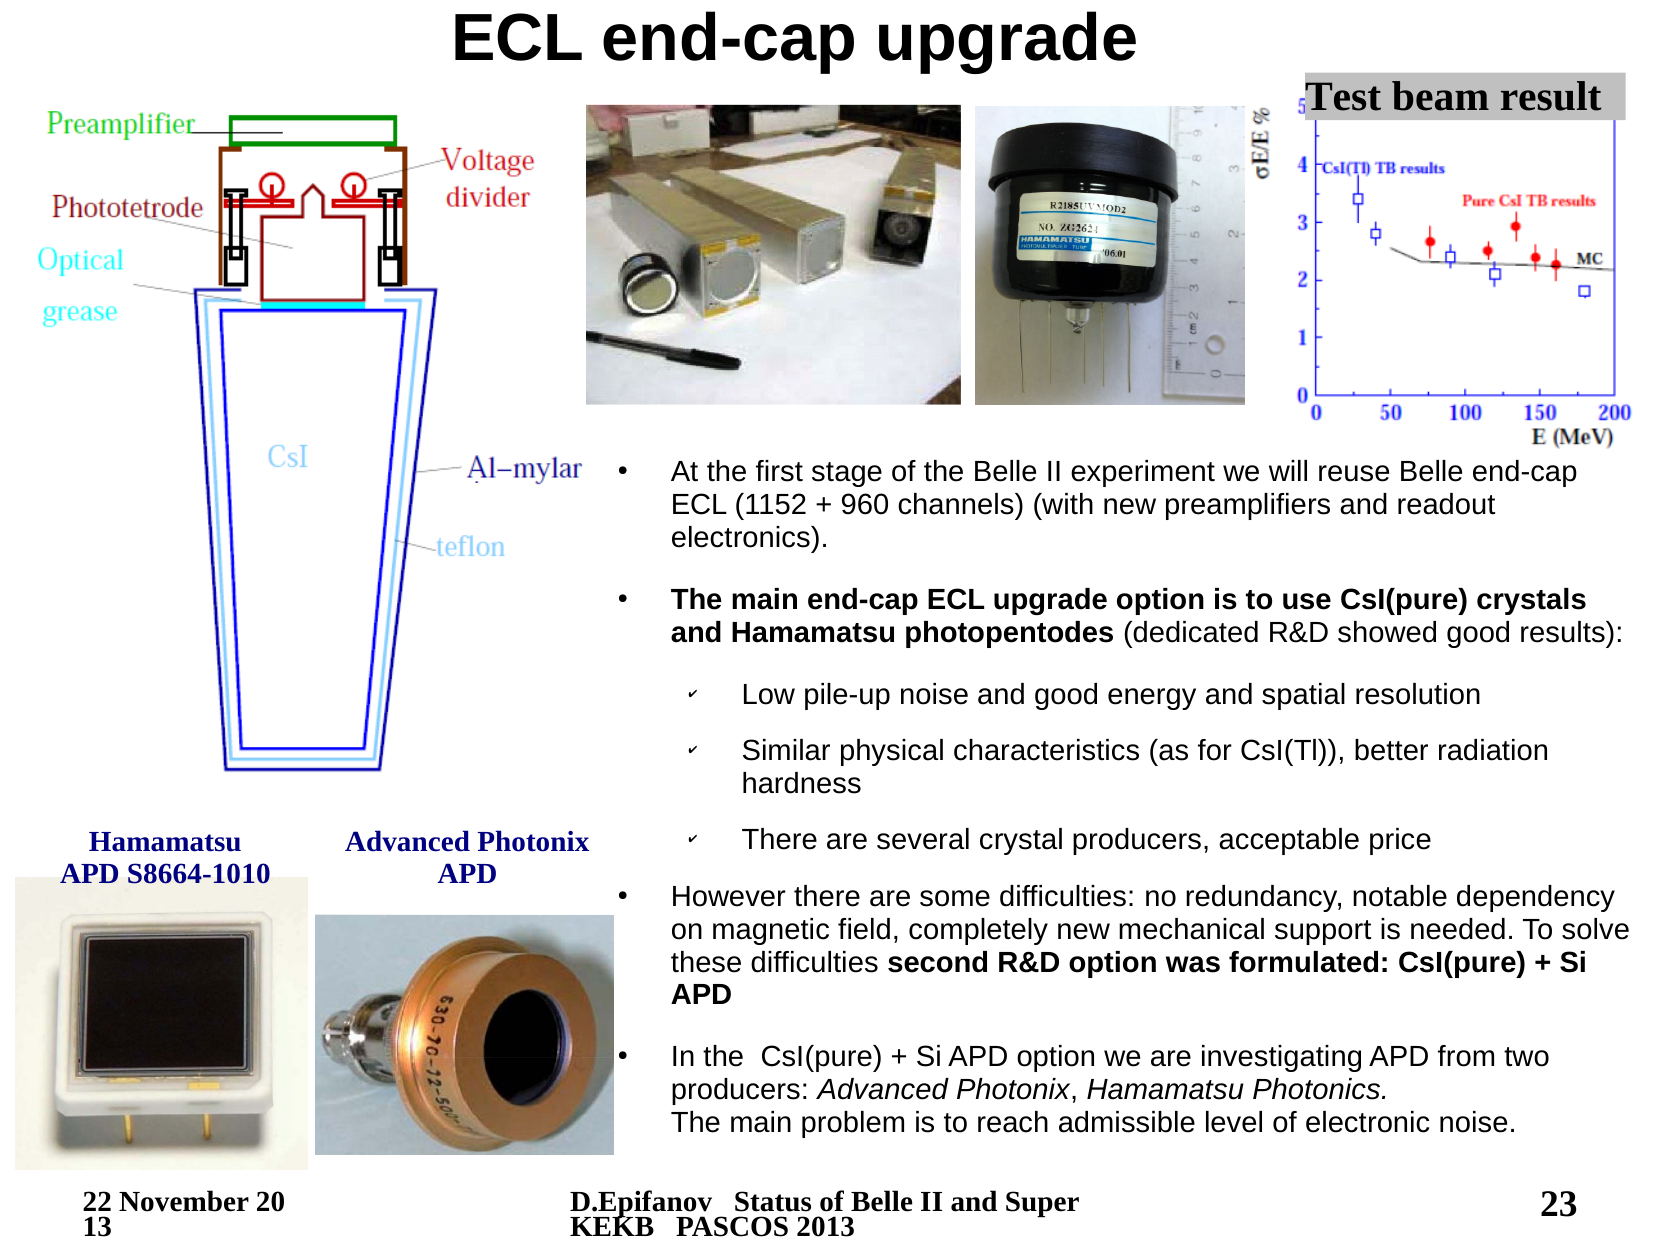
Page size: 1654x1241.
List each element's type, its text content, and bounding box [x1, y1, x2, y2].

picture [315, 914, 616, 1156]
picture [975, 89, 1636, 451]
list At the first stage of the Belle II experiment we will reuse Belle end-cap ECL (1152 + 960 channels) (with new preamplifiers and readout electronics). The main end-cap ECL upgrade option is to use CsI(pure) crystals and Hamamatsu photopentodes (dedicated R&D showed good results): Low pile-up noise and good energy and spatial resolution Similar physical characteristics (as for CsI(Tl)), better radiation hardness There are several crystal producers, acceptable price However there are some difficulties: no redundancy, notable dependency on magnetic field, completely new mechanical support is needed. To solve these difficulties second R&D option was formulated: CsI(pure) + Si APD In the CsI(pure) + Si APD option we are investigating APD from two producers: Advanced Photonix, Hamamatsu Photonics. The main problem is to reach admissible level of electronic noise. [600, 455, 1636, 1143]
text_box Hamamatsu APD S8664-1010 [60, 825, 272, 892]
text_box Test beam result [1305, 72, 1626, 121]
title ECL end-cap upgrade [405, 0, 1186, 75]
text_box Advanced Photonix APD [345, 825, 591, 892]
picture [30, 93, 961, 781]
picture [15, 877, 308, 1171]
